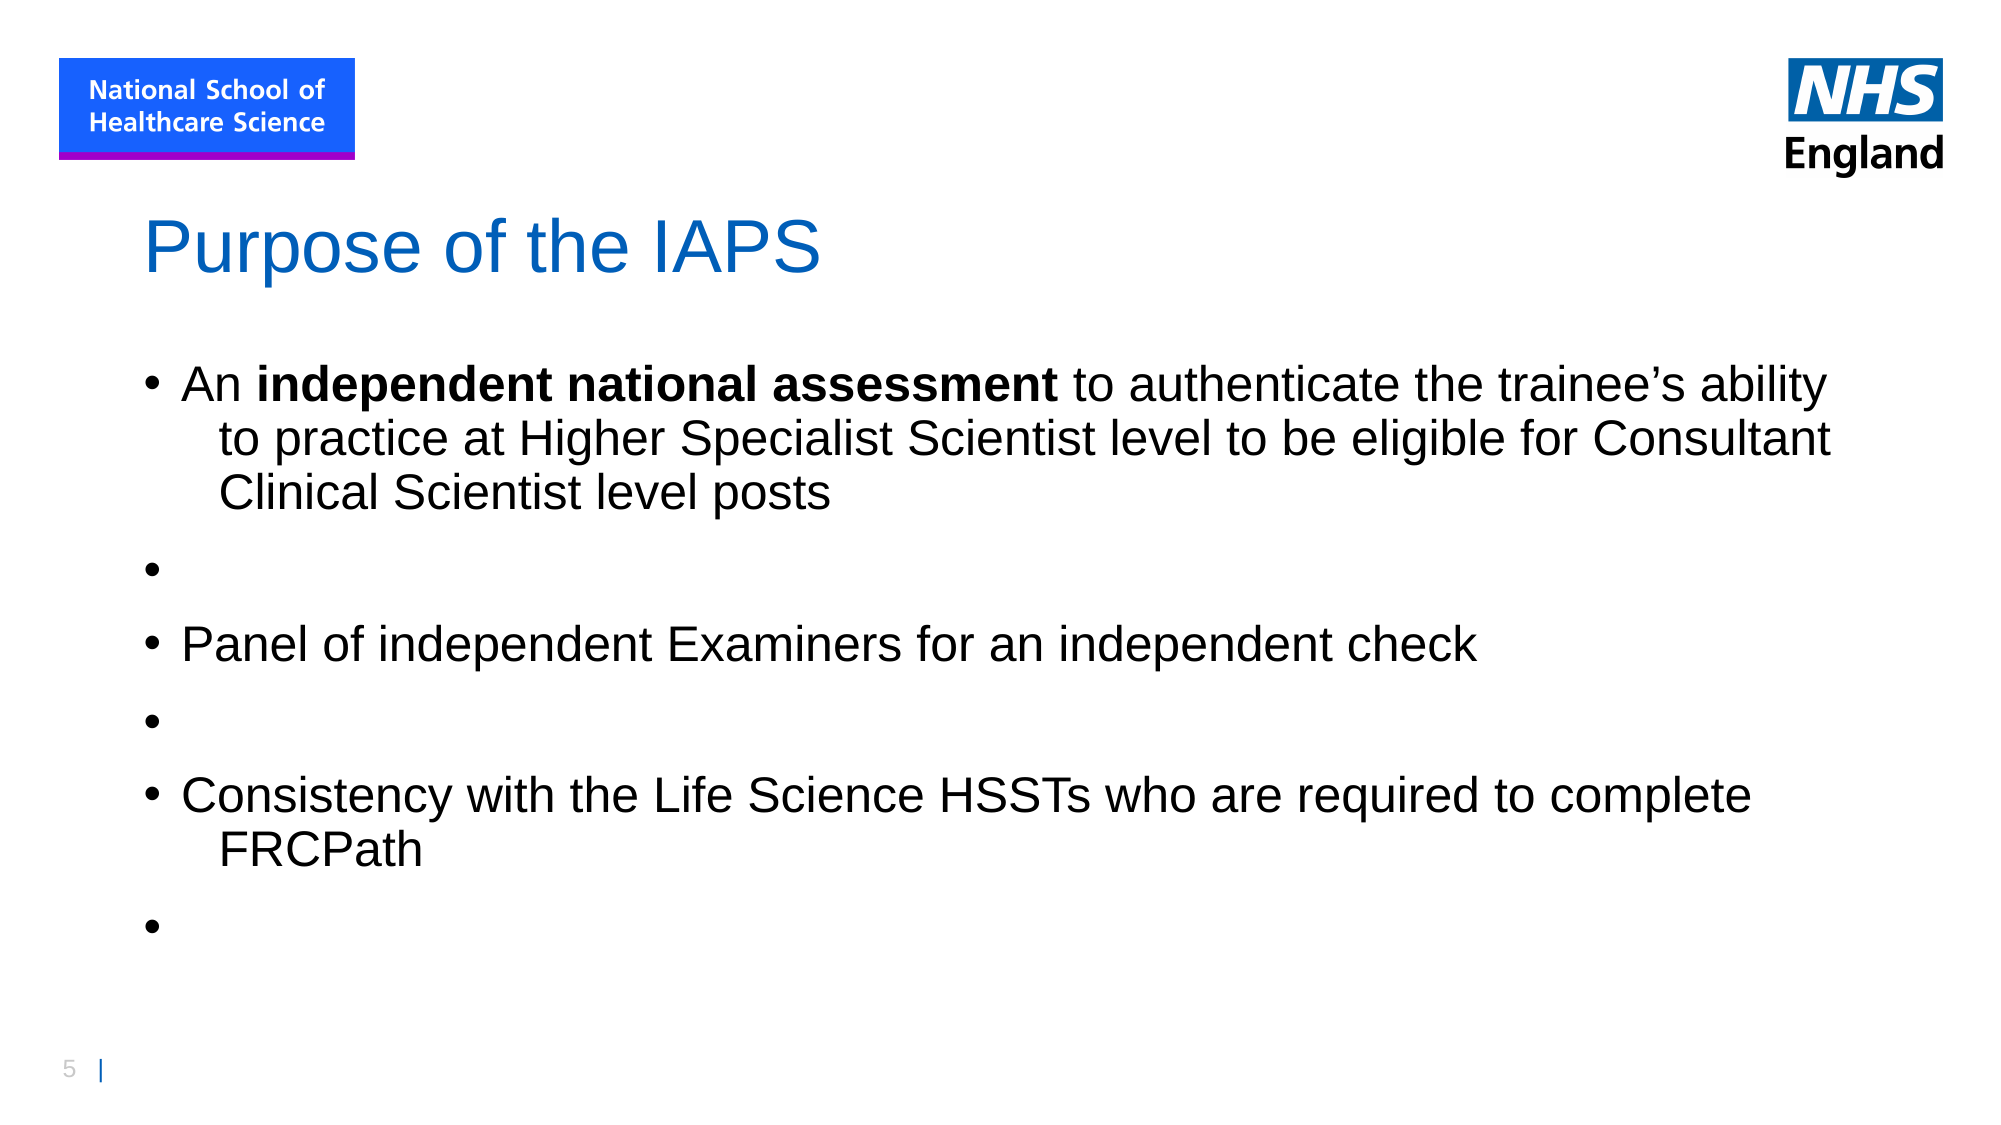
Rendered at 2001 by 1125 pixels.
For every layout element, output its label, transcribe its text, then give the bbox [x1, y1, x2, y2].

title Purpose of the IAPS [128, 198, 1875, 299]
list An independent national assessment to authenticate the trainee’s ability to practice at Higher Specialist Scientist level to be eligible for Consultant Clinical Scientist level posts Panel of independent Examiners for an independent check Consistency with the Life Science HSSTs who are required to complete FRCPath [128, 351, 1875, 996]
